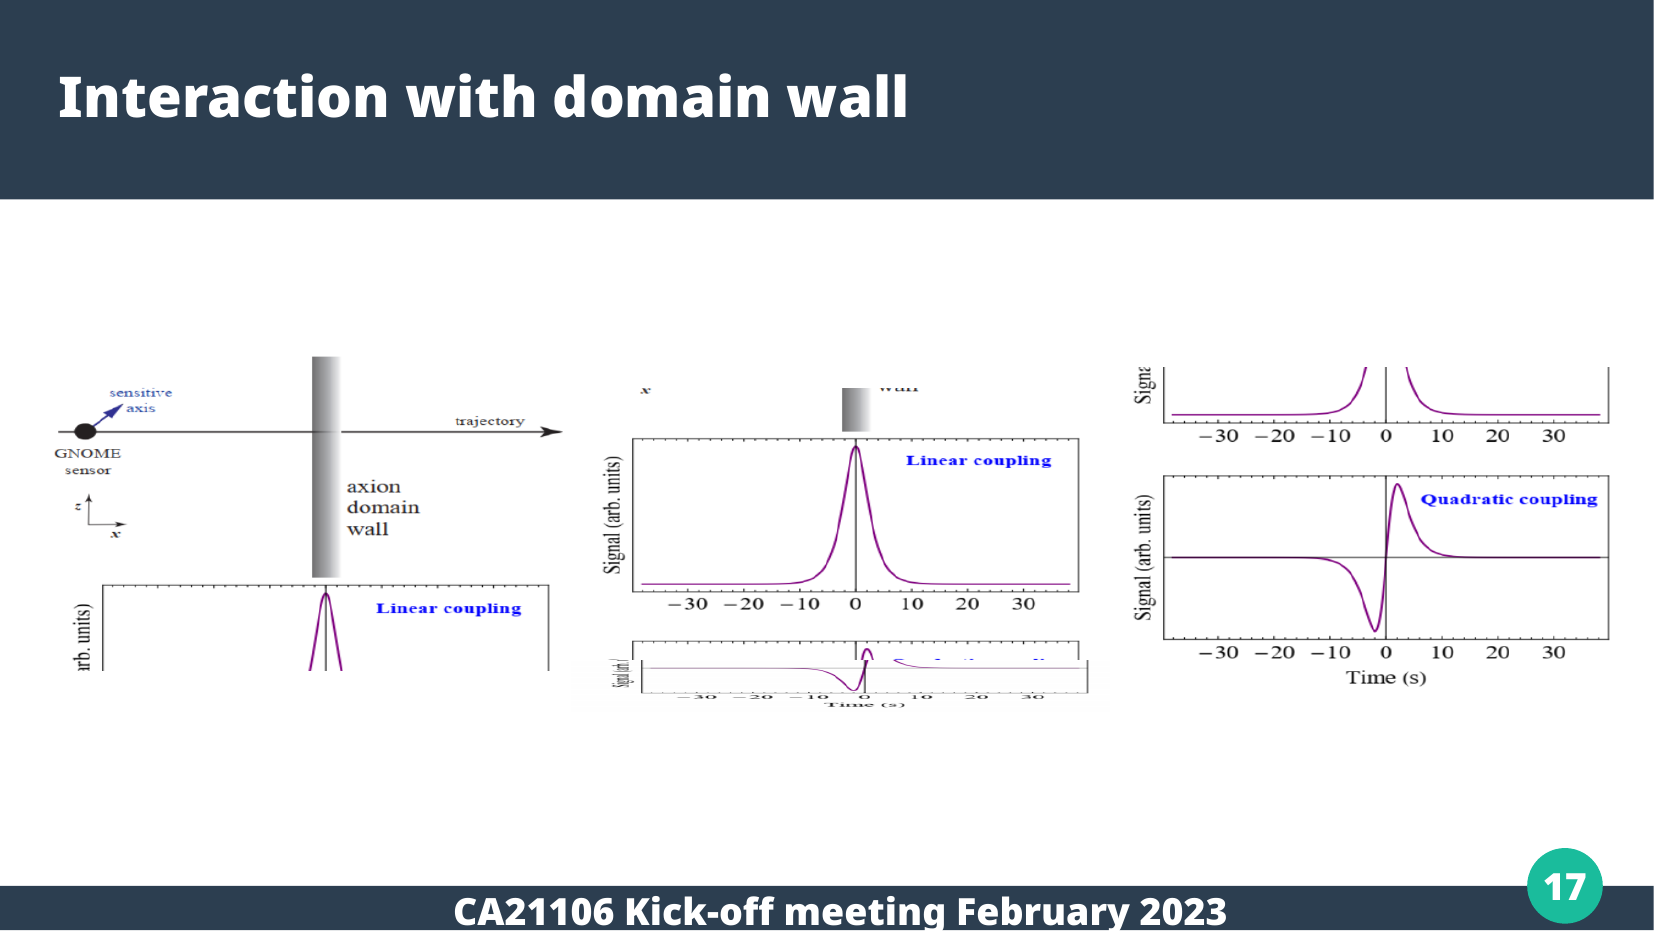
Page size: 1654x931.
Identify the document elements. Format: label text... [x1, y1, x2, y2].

picture [32, 345, 1632, 712]
title Interaction with domain wall [59, 37, 1595, 155]
